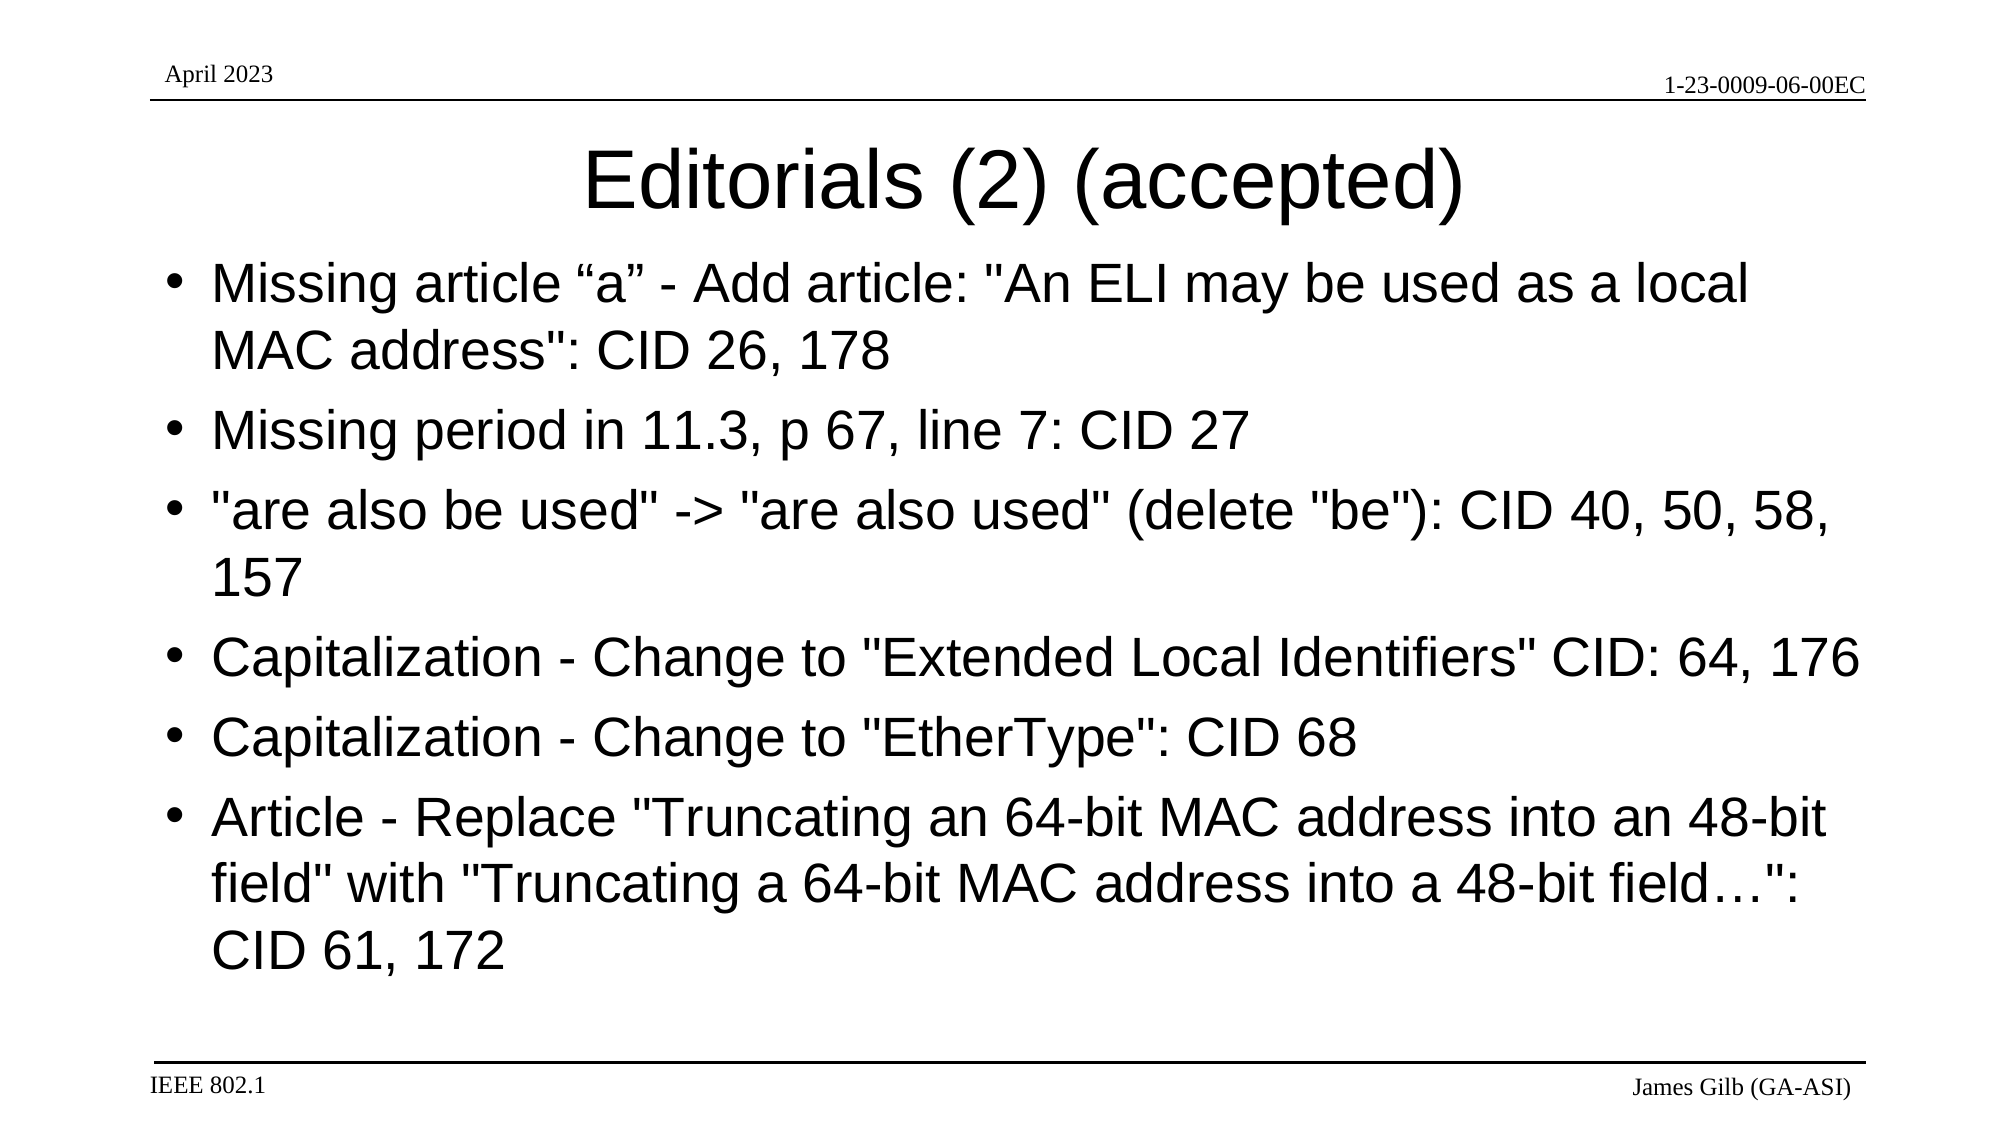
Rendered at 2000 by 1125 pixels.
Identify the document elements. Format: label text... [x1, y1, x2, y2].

list Missing article “a” - Add article: "An ELI may be used as a local MAC address": CID 26, 178 Missing period in 11.3, p 67, line 7: CID 27 "are also be used" -> "are also used" (delete "be"): CID 40, 50, 58, 157 Capitalization - Change to "Extended Local Identifiers" CID: 64, 176 Capitalization - Change to "EtherType": CID 68 Article - Replace "Truncating an 64-bit MAC address into an 48-bit field" with "Truncating a 64-bit MAC address into a 48-bit field…": CID 61, 172 [150, 239, 1900, 1051]
title Editorials (2) (accepted) [149, 112, 1900, 238]
